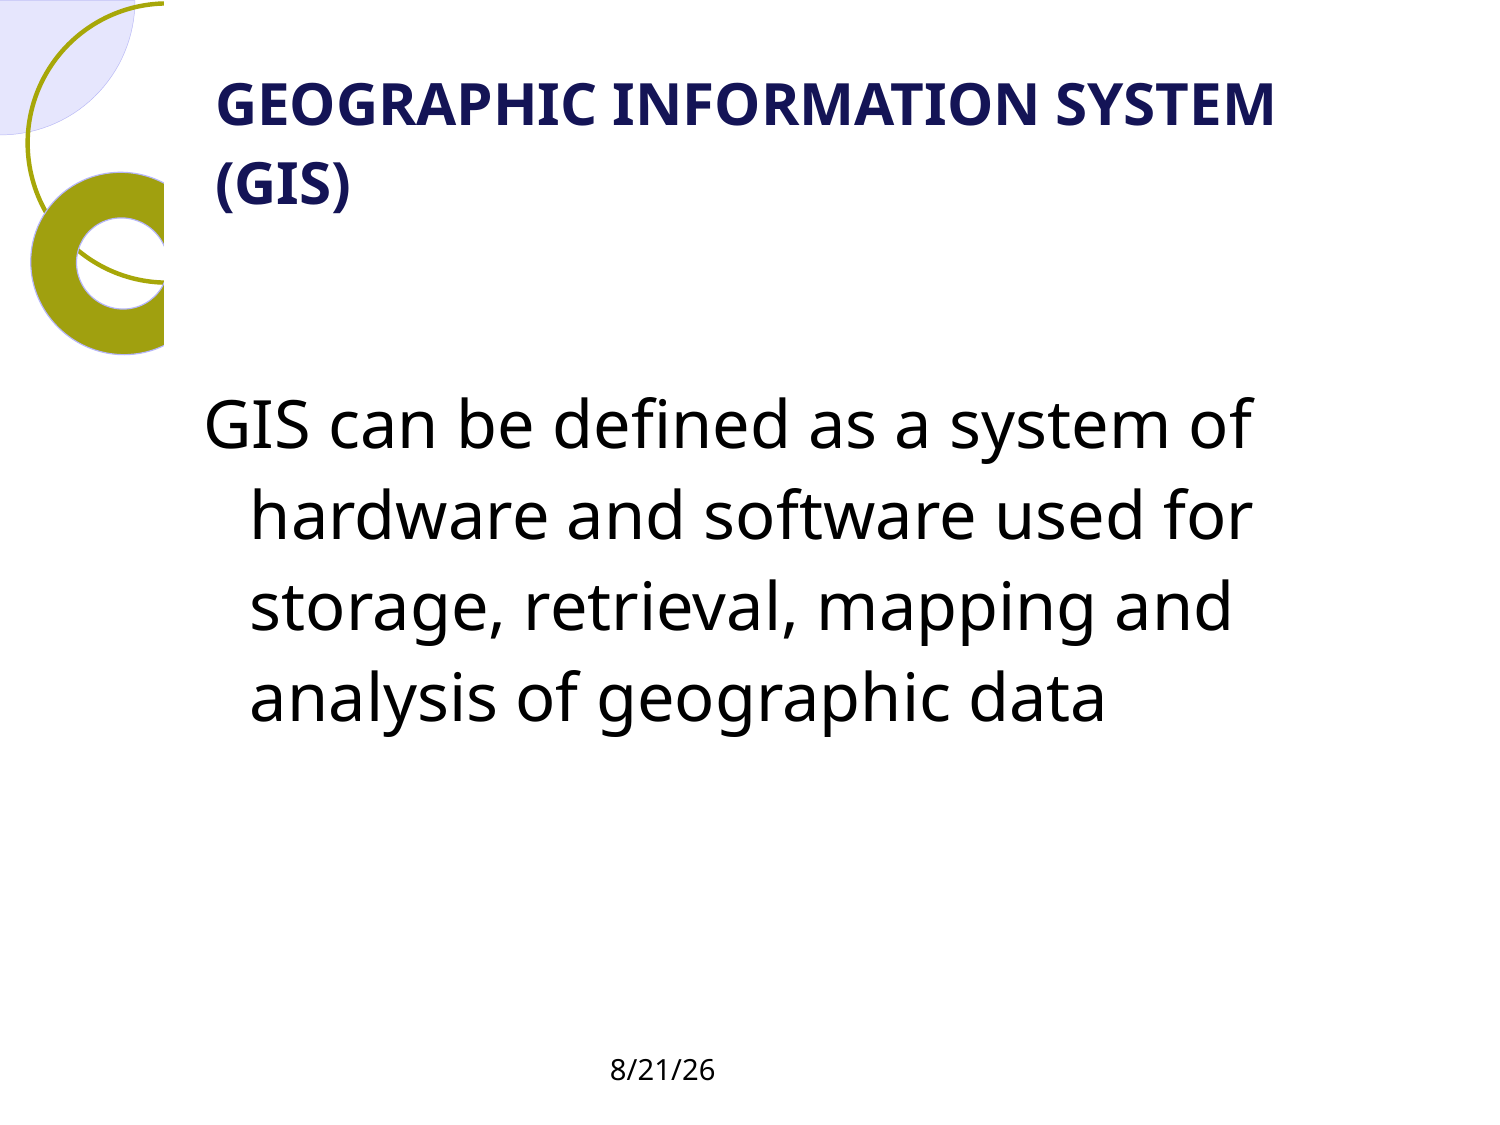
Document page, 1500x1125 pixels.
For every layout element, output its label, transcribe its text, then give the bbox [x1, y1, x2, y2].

title GEOGRAPHIC INFORMATION SYSTEM (GIS) [200, 45, 1466, 233]
list GIS can be defined as a system of hardware and software used for storage, retrieval, mapping and analysis of geographic data [174, 362, 1466, 1125]
